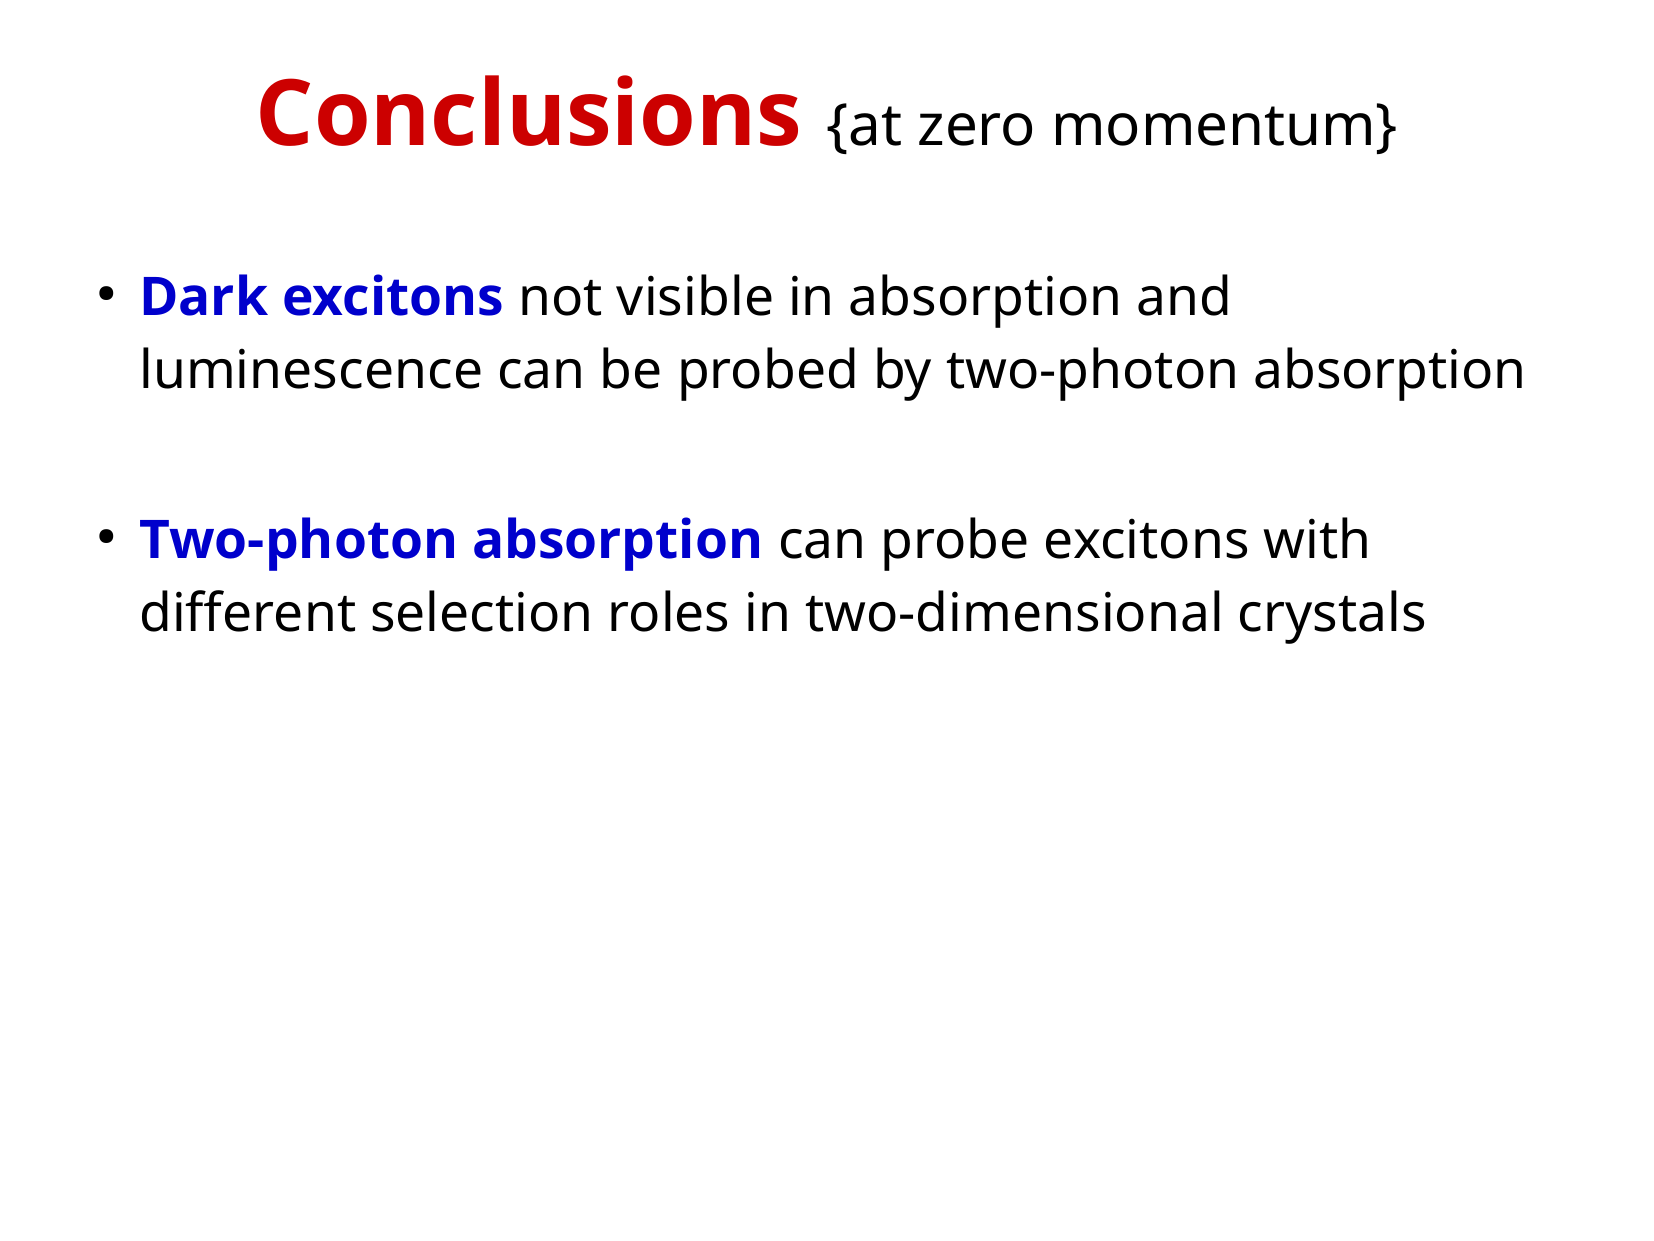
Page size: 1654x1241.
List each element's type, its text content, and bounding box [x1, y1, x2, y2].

title Conclusions {at zero momentum} [82, 37, 1571, 184]
list Dark excitons not visible in absorption and luminescence can be probed by two-photon absorption Two-photon absorption can probe excitons with different selection roles in two-dimensional crystals [82, 184, 1571, 656]
